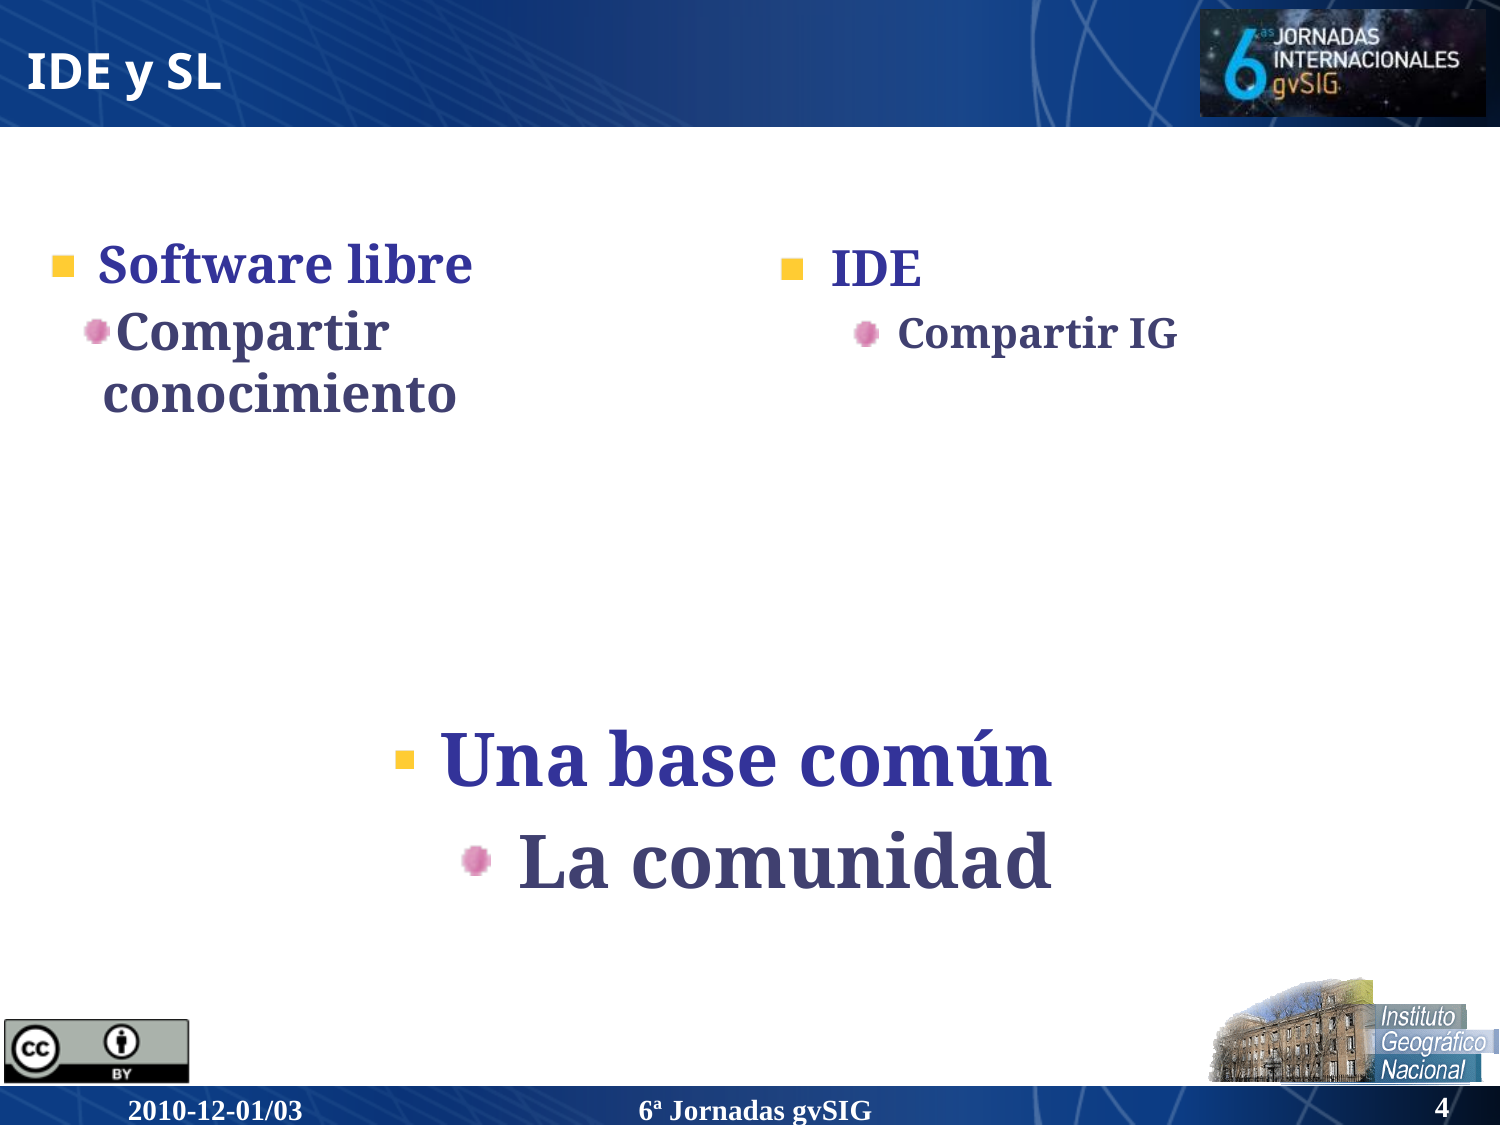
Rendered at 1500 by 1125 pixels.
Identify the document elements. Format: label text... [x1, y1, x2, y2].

picture [390, 745, 414, 769]
picture [0, 968, 1500, 1125]
picture [0, 0, 1500, 127]
picture [457, 841, 491, 876]
title IDE y SL [0, 31, 1276, 107]
list Software libre Compartir conocimiento [31, 156, 736, 434]
text_box Una base común La comunidad [375, 640, 1080, 918]
list IDE Compartir IG [760, 156, 1465, 509]
